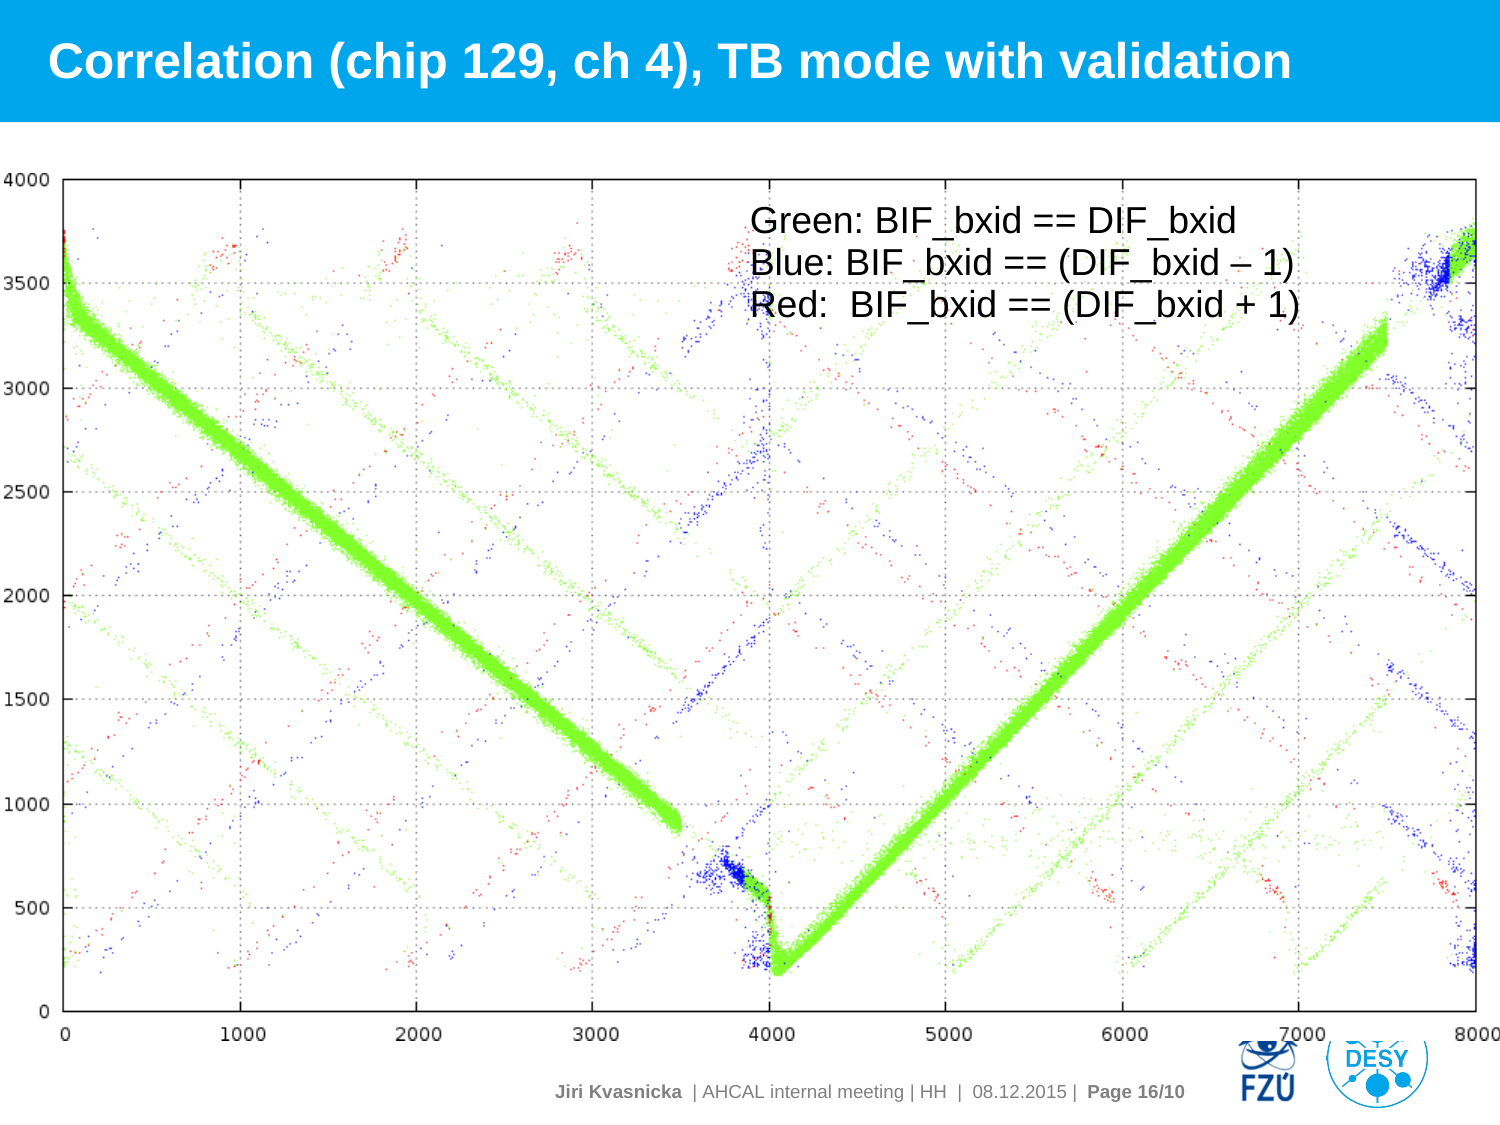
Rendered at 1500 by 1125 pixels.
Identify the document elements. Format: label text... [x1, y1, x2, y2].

text_box Green: BIF_bxid == DIF_bxid Blue: BIF_bxid == (DIF_bxid – 1) Red: BIF_bxid == (DIF_bxid + 1) [735, 192, 1441, 496]
title Correlation (chip 129, ch 4), TB mode with validation [47, 16, 1446, 107]
picture [4, 173, 1500, 1110]
